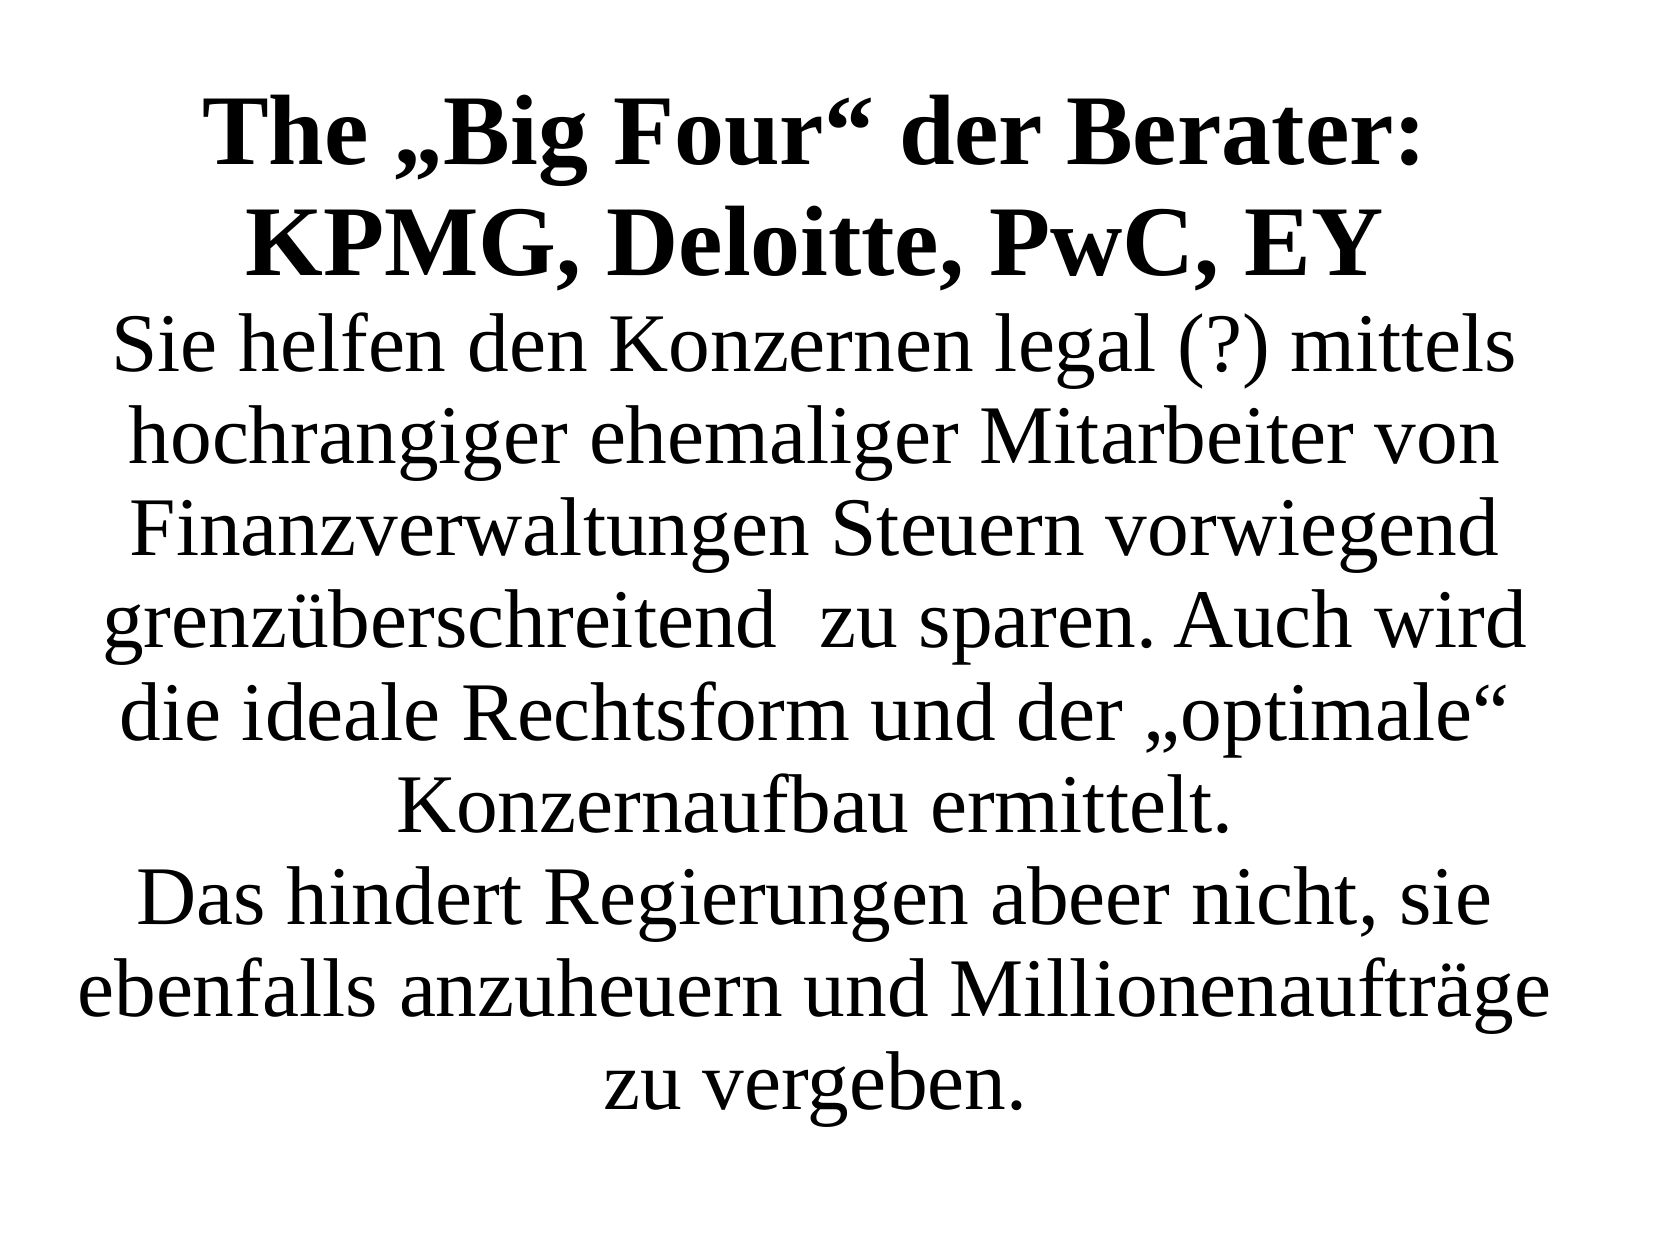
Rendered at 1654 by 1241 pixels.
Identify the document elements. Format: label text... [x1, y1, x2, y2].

text_box The „Big Four“ der Berater: KPMG, Deloitte, PwC, EY Sie helfen den Konzernen legal (?) mittels hochrangiger ehemaliger Mitarbeiter von Finanzverwaltungen Steuern vorwiegend grenzüberschreitend zu sparen. Auch wird die ideale Rechtsform und der „optimale“ Konzernaufbau ermittelt. Das hindert Regierungen abeer nicht, sie ebenfalls anzuheuern und Millionenaufträge zu vergeben. [62, 68, 1584, 1165]
